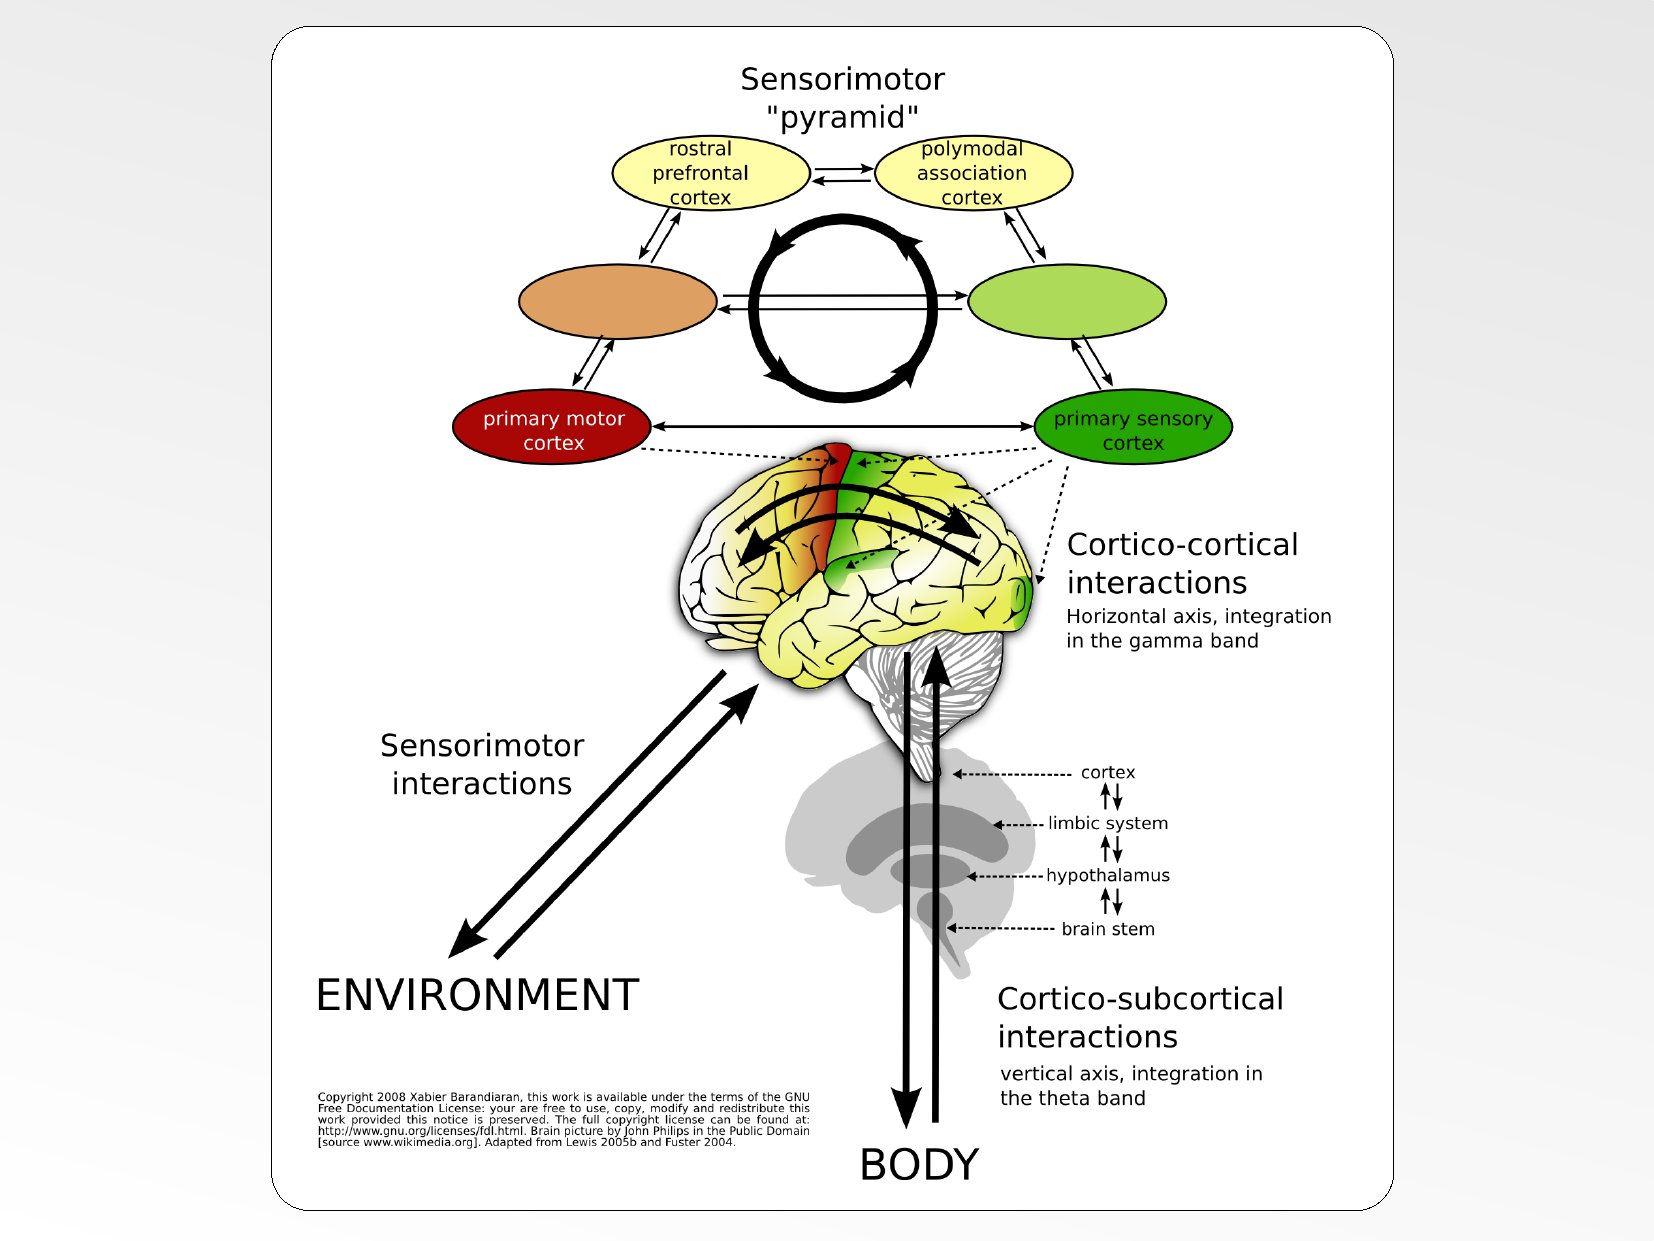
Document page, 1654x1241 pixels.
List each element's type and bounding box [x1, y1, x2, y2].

text_box [271, 26, 1394, 1211]
picture [318, 66, 1332, 1180]
